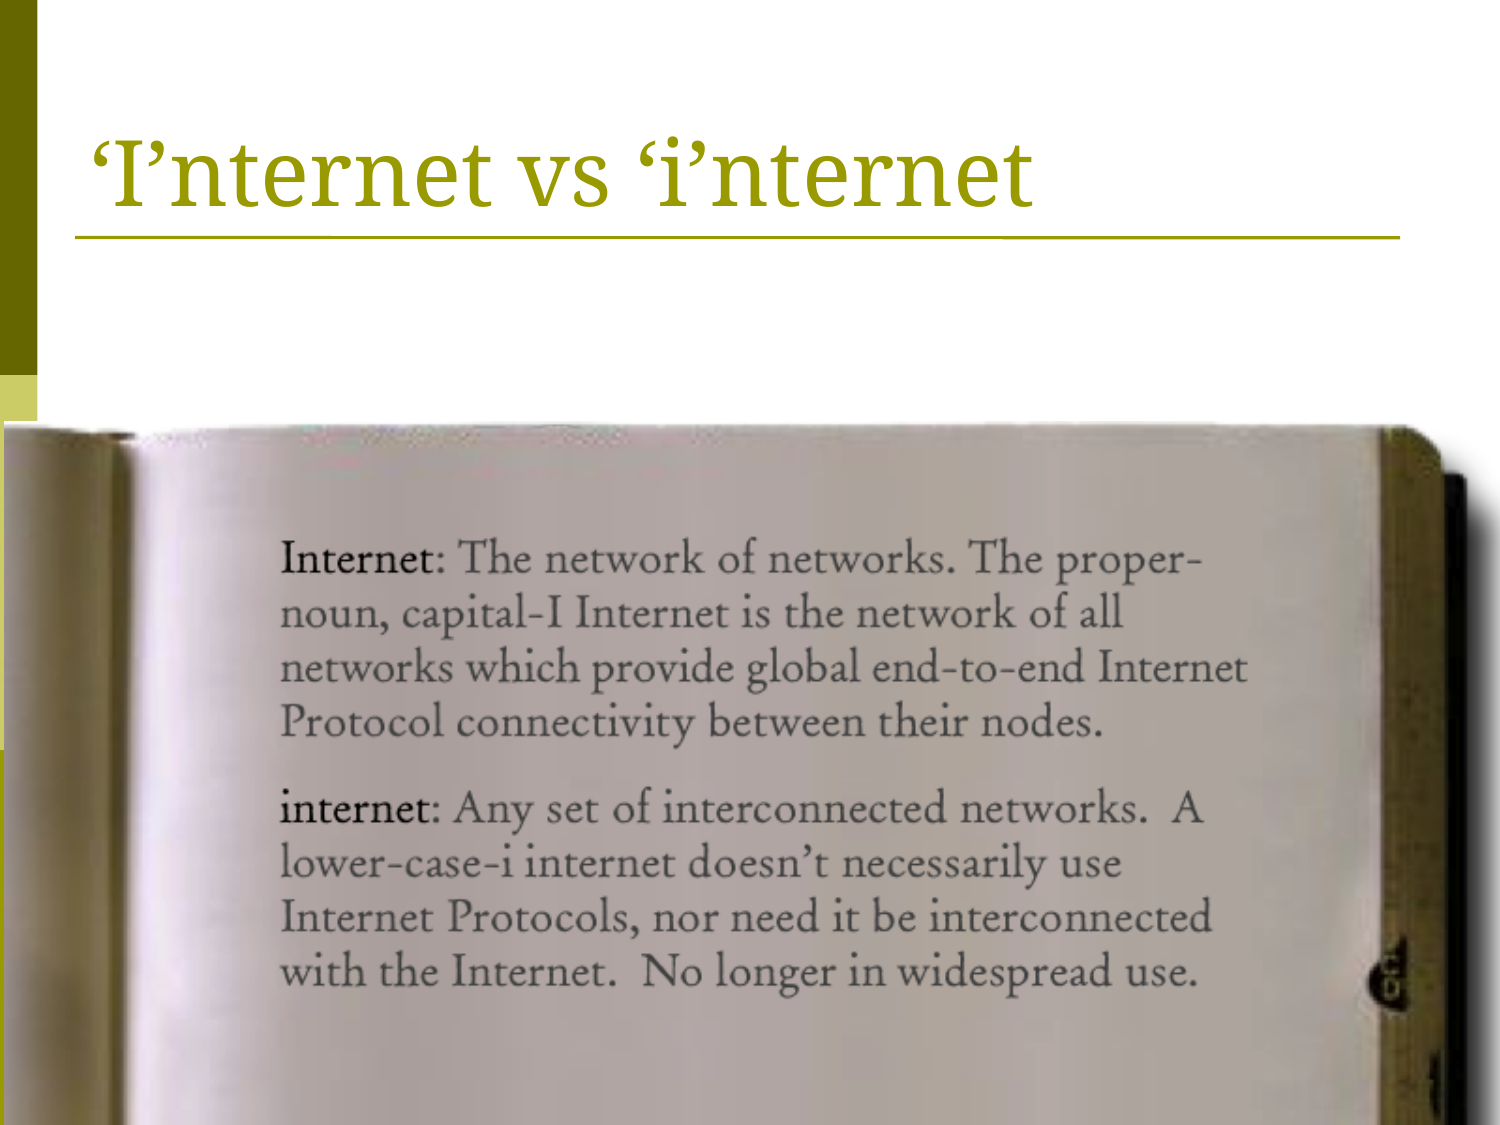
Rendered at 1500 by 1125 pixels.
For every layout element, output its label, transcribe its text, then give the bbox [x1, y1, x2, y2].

title ‘I’nternet vs ‘i’nternet [75, 45, 1425, 233]
picture [4, 421, 1500, 1125]
